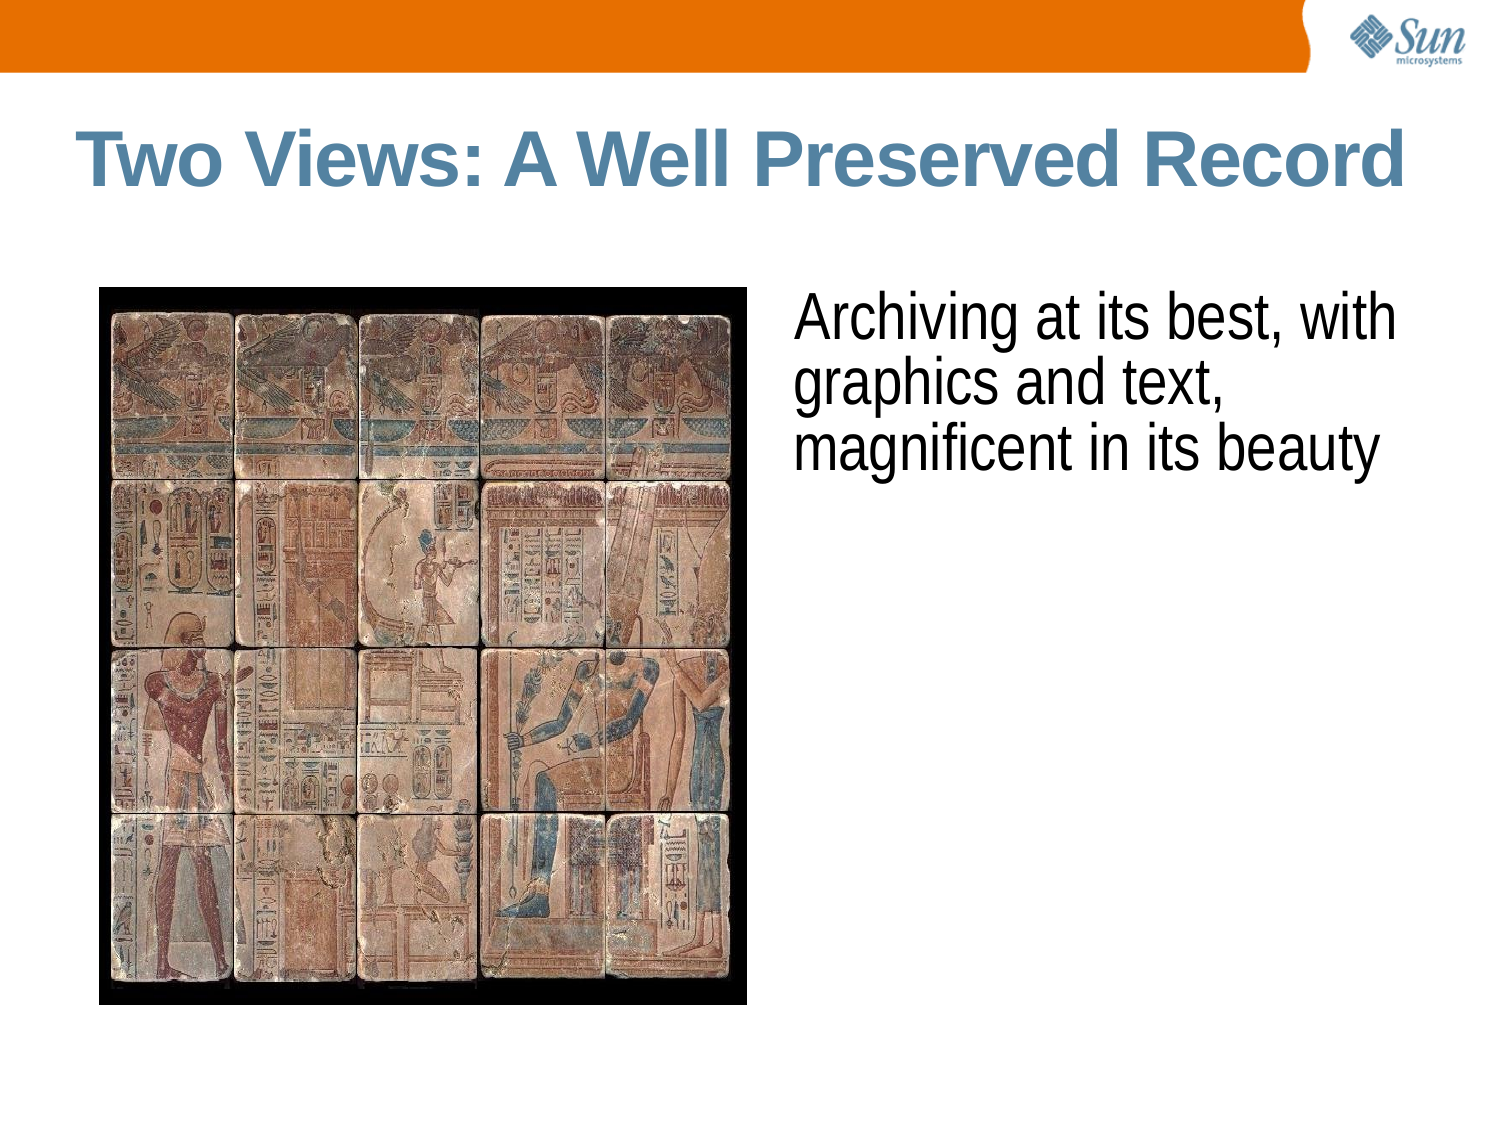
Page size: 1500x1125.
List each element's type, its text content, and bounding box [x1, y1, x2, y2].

picture [0, 0, 1500, 75]
title Two Views: A Well Preserved Record [75, 122, 1438, 292]
picture [99, 287, 747, 1006]
list Archiving at its best, with graphics and text, magnificent in its beauty [778, 287, 1426, 1006]
